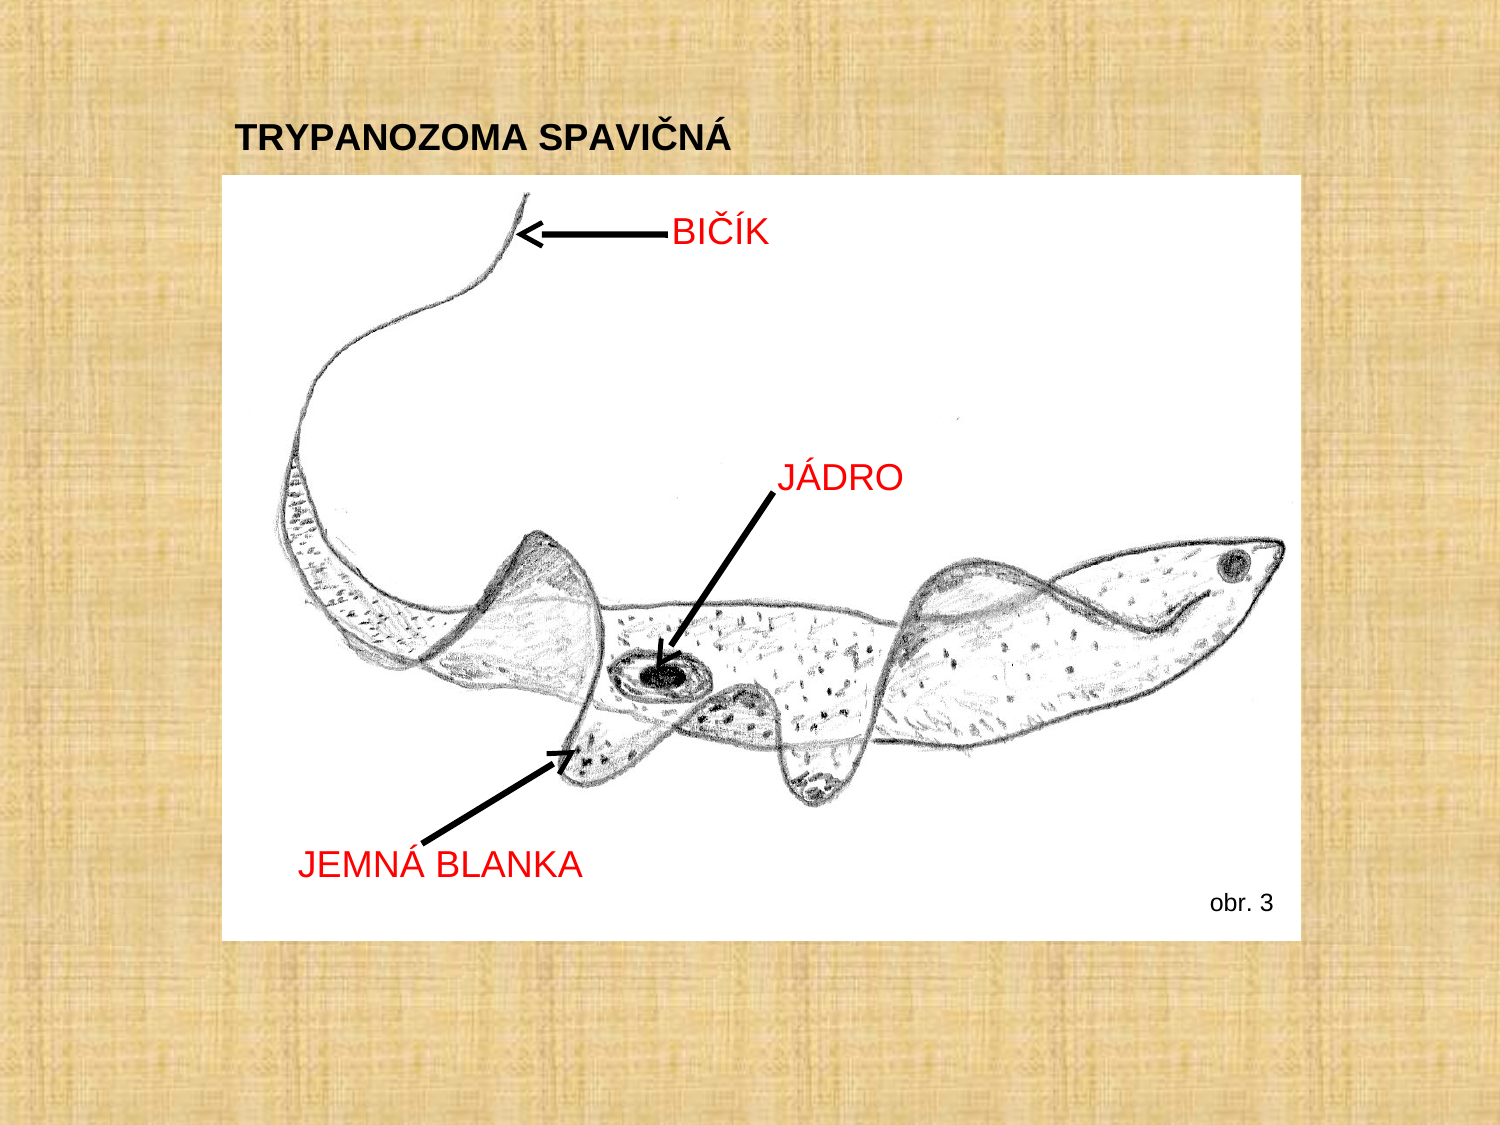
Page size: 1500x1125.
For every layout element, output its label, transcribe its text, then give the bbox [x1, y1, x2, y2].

picture [0, 0, 1500, 1125]
text_box JÁDRO [762, 445, 920, 506]
text_box BIČÍK [656, 199, 785, 260]
text_box JEMNÁ BLANKA [283, 831, 598, 893]
text_box obr. 3 [1194, 878, 1289, 925]
text_box TRYPANOZOMA SPAVIČNÁ [219, 105, 748, 166]
